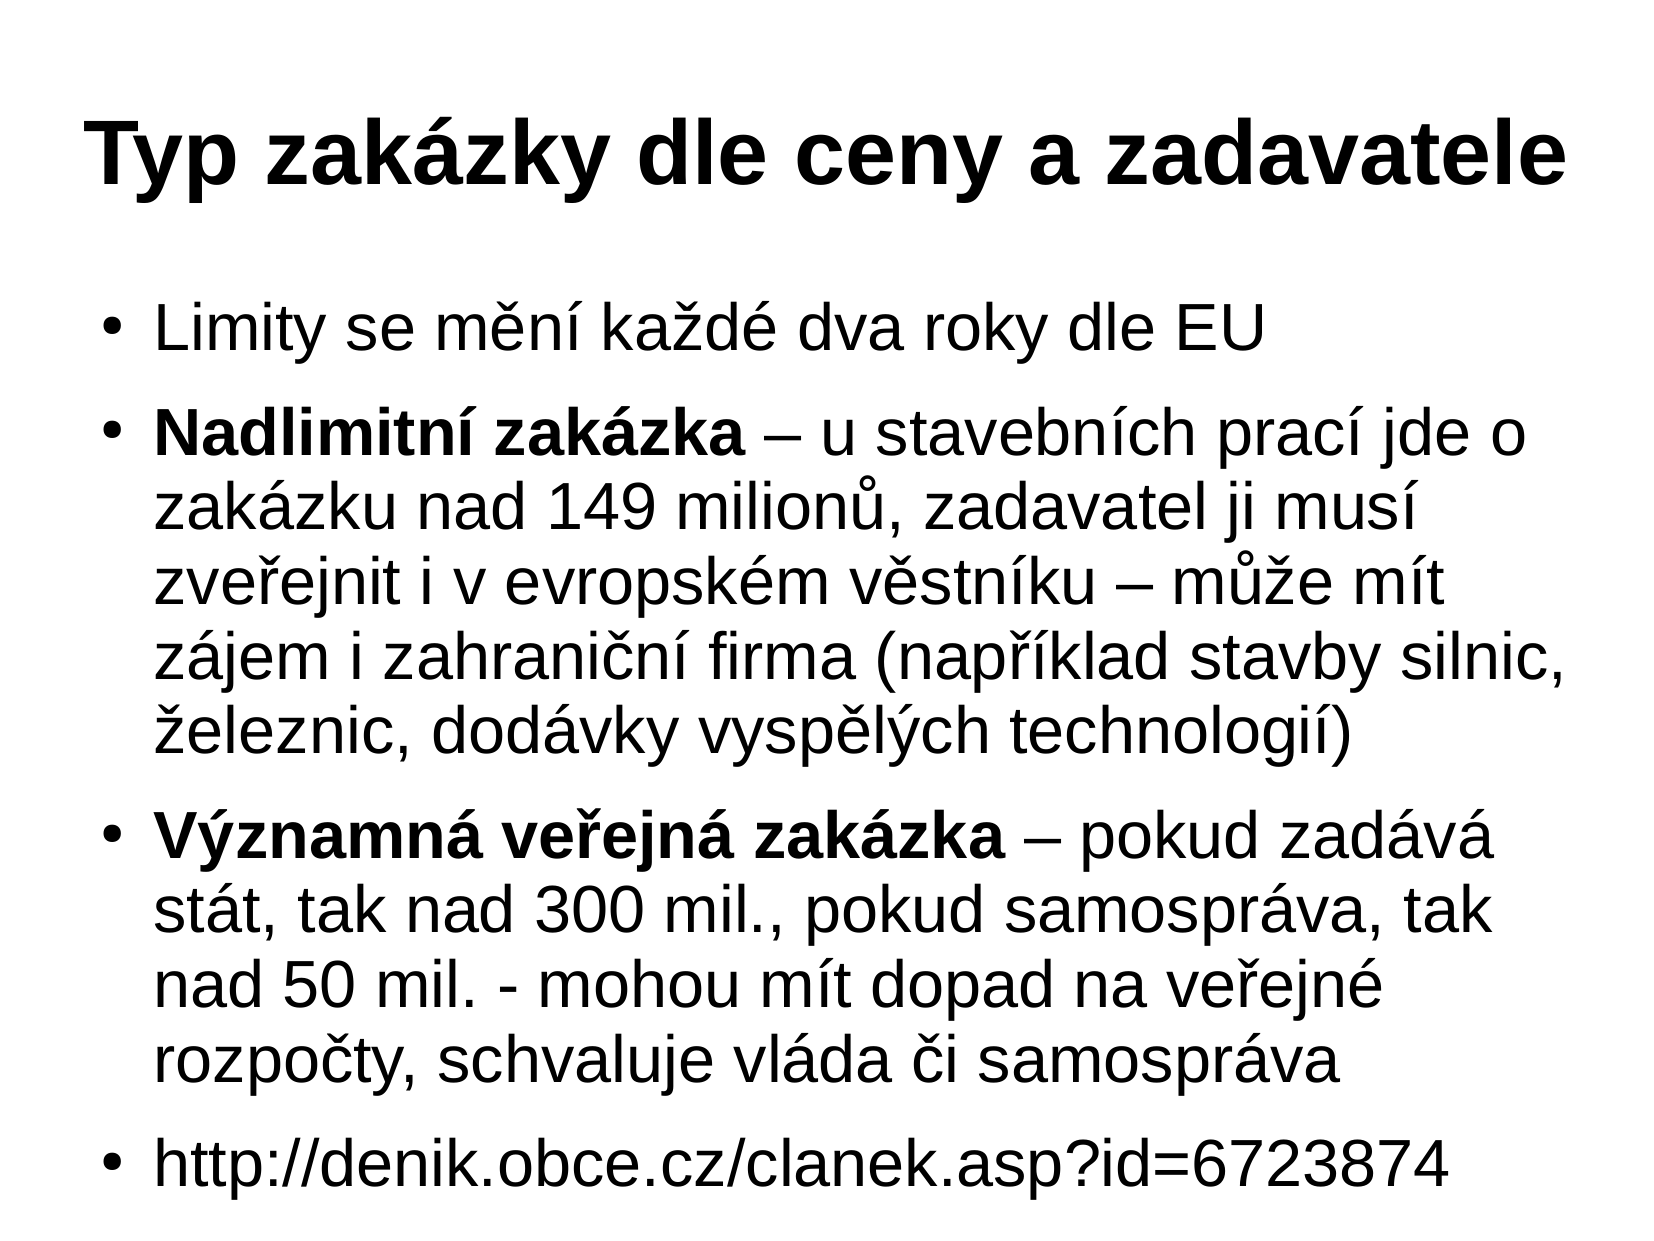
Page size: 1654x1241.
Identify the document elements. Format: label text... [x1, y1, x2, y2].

title Typ zakázky dle ceny a zadavatele [82, 49, 1571, 257]
list Limity se mění každé dva roky dle EU Nadlimitní zakázka – u stavebních prací jde o zakázku nad 149 milionů, zadavatel ji musí zveřejnit i v evropském věstníku – může mít zájem i zahraniční firma (například stavby silnic, železnic, dodávky vyspělých technologií) Významná veřejná zakázka – pokud zadává stát, tak nad 300 mil., pokud samospráva, tak nad 50 mil. - mohou mít dopad na veřejné rozpočty, schvaluje vláda či samospráva http://denik.obce.cz/clanek.asp?id=6723874 [82, 290, 1571, 1202]
